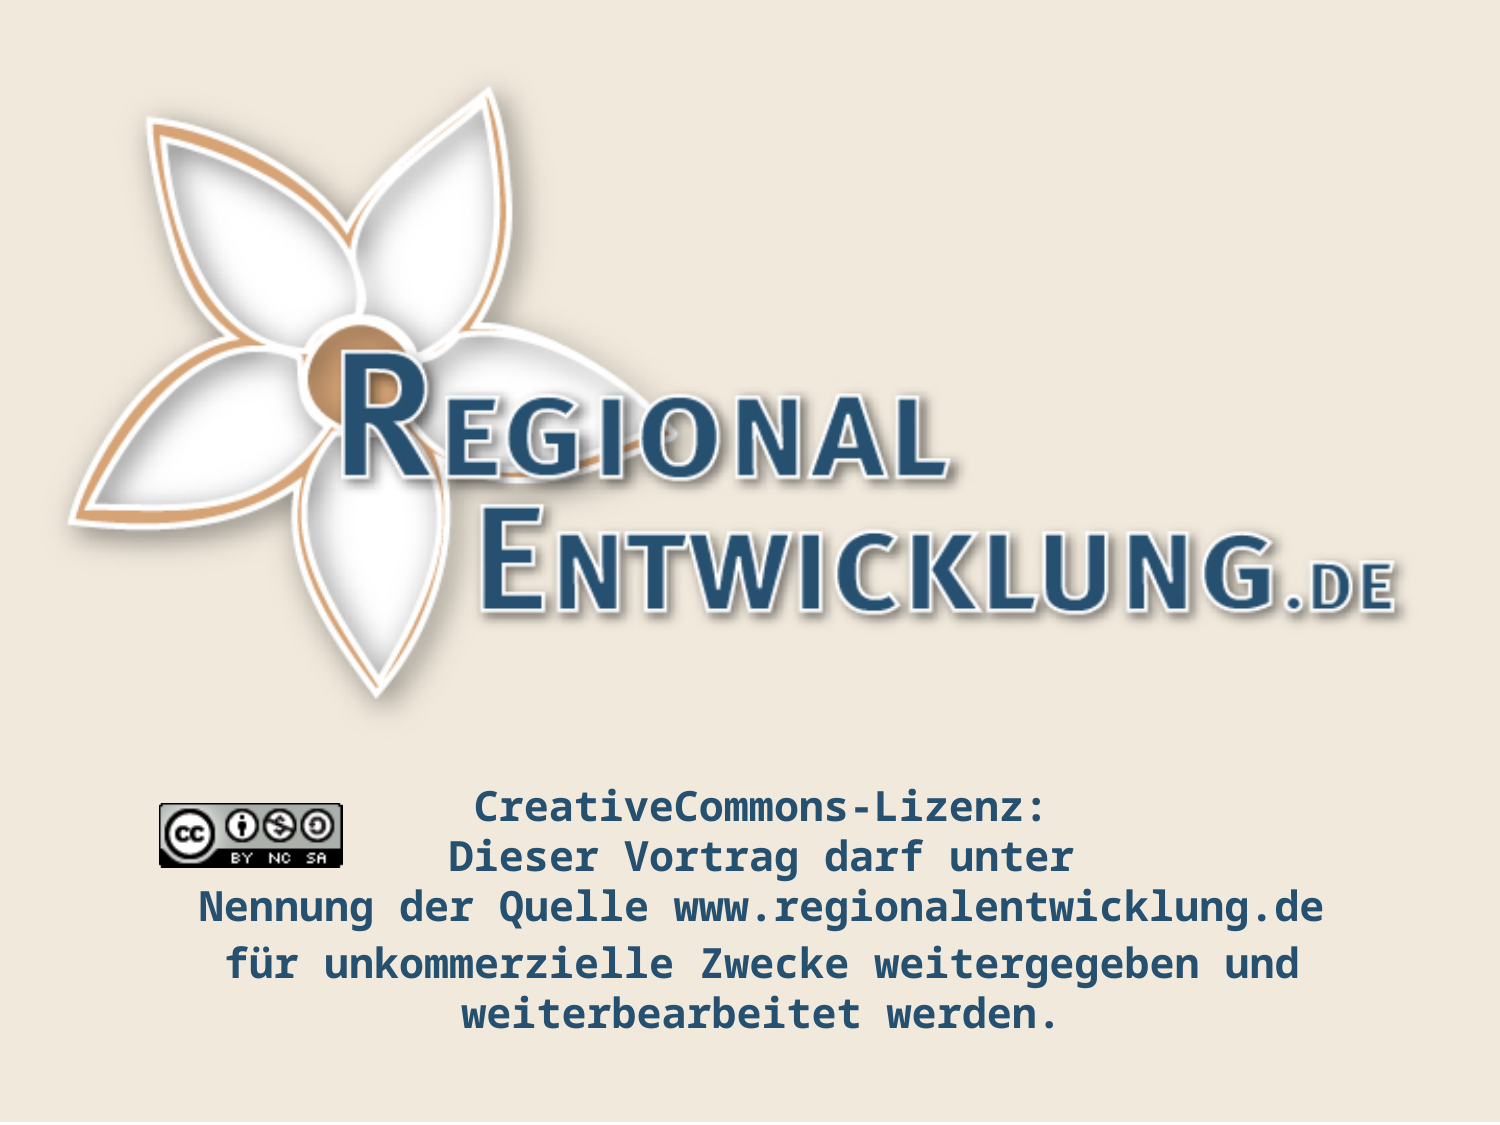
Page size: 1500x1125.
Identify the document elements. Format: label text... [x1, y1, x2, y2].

picture [0, 0, 1500, 1122]
text_box CreativeCommons-Lizenz: Dieser Vortrag darf unter Nennung der Quelle www.regionalentwicklung.de für unkommerzielle Zwecke weitergegeben und weiterbearbeitet werden. [184, 772, 1339, 1095]
